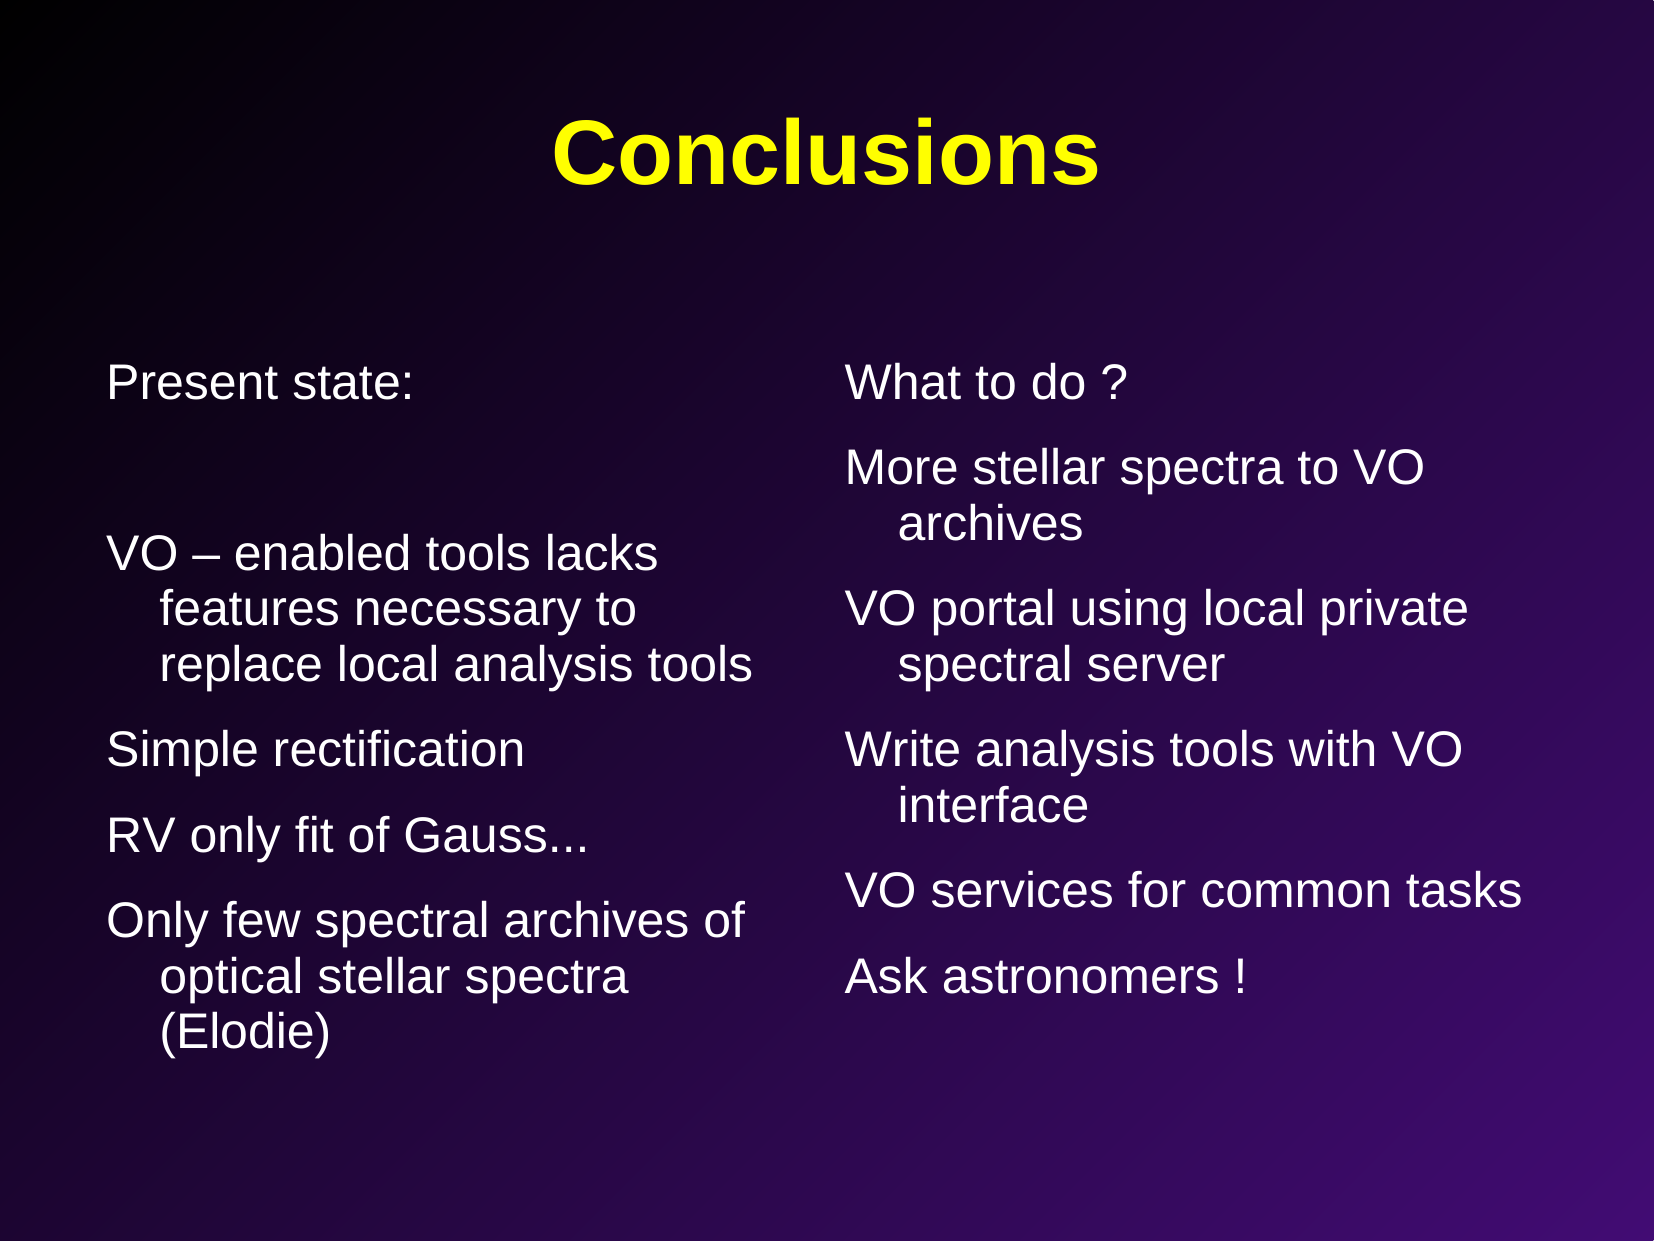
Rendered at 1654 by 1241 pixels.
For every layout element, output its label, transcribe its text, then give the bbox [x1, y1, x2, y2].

title Conclusions [82, 49, 1571, 257]
list Present state: VO – enabled tools lacks features necessary to replace local analysis tools Simple rectification RV only fit of Gauss... Only few spectral archives of optical stellar spectra (Elodie) [88, 354, 815, 1097]
list What to do ? More stellar spectra to VO archives VO portal using local private spectral server Write analysis tools with VO interface VO services for common tasks Ask astronomers ! [826, 354, 1553, 1127]
